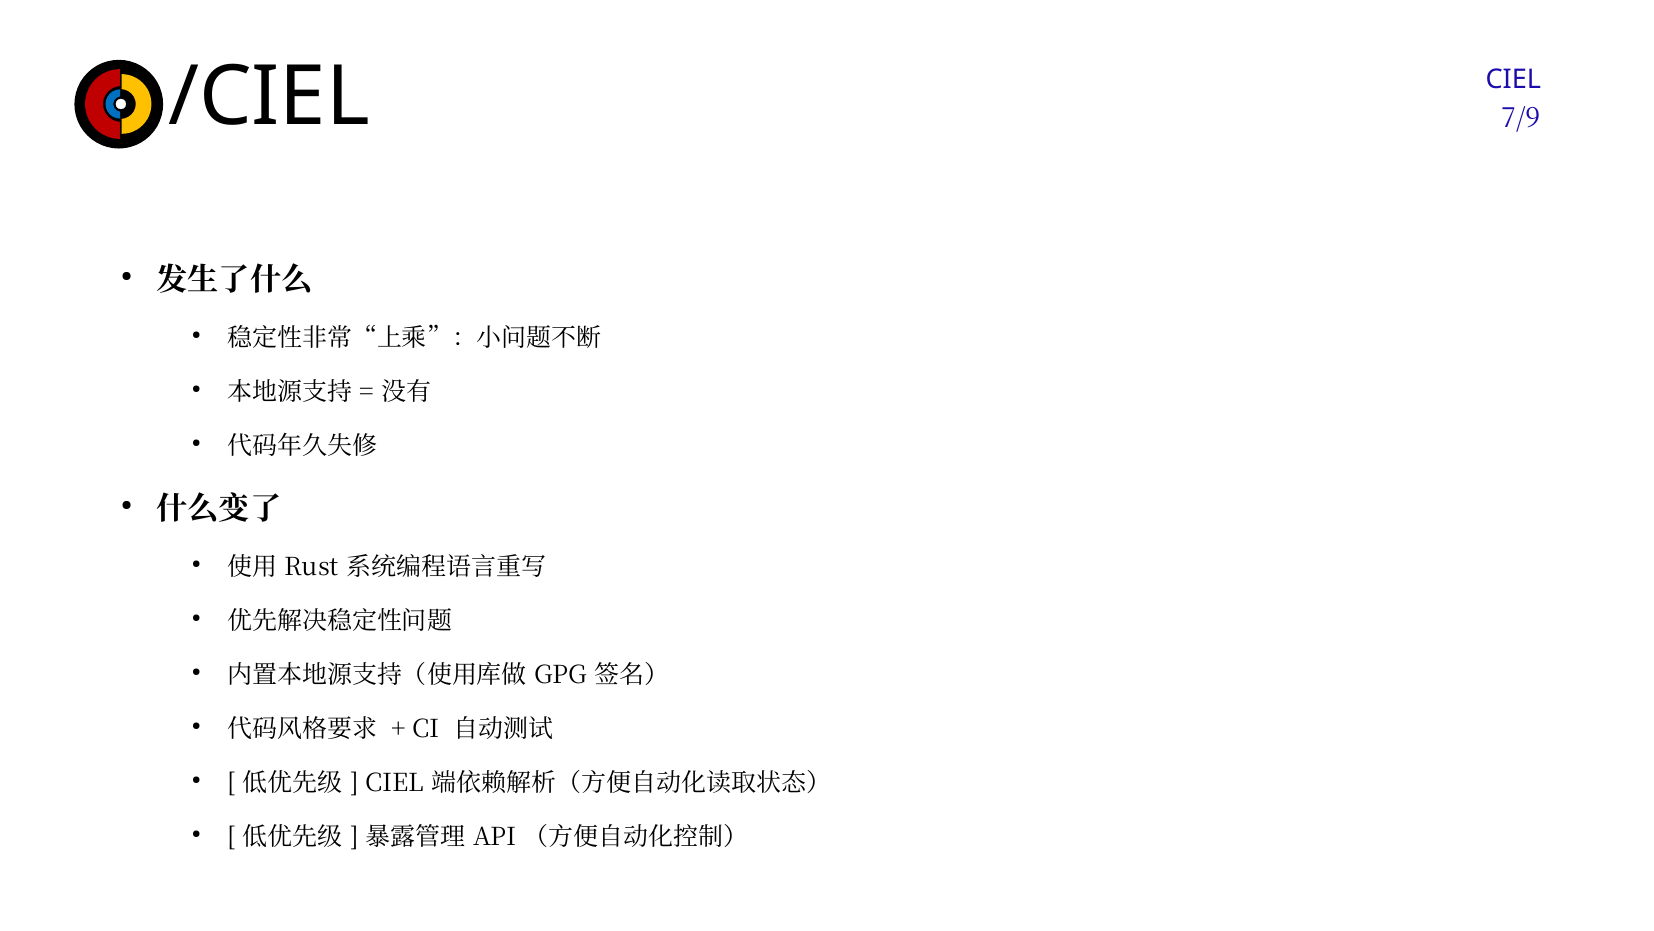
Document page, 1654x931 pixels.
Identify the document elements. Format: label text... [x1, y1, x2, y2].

text_box CIEL <编号>/9 [1470, 52, 1604, 184]
picture [71, 57, 153, 151]
text_box /CIEL [153, 28, 697, 163]
text_box 发生了什么 稳定性非常“上乘”：小问题不断 本地源支持=没有 代码年久失修 什么变了 使用Rust系统编程语言重写 优先解决稳定性问题 内置本地源支持（使用库做GPG签名） 代码风格要求 + CI 自动测试 [低优先级] CIEL端依赖解析（方便自动化读取状态） [低优先级]暴露管理API（方便自动化控制） [106, 224, 992, 861]
